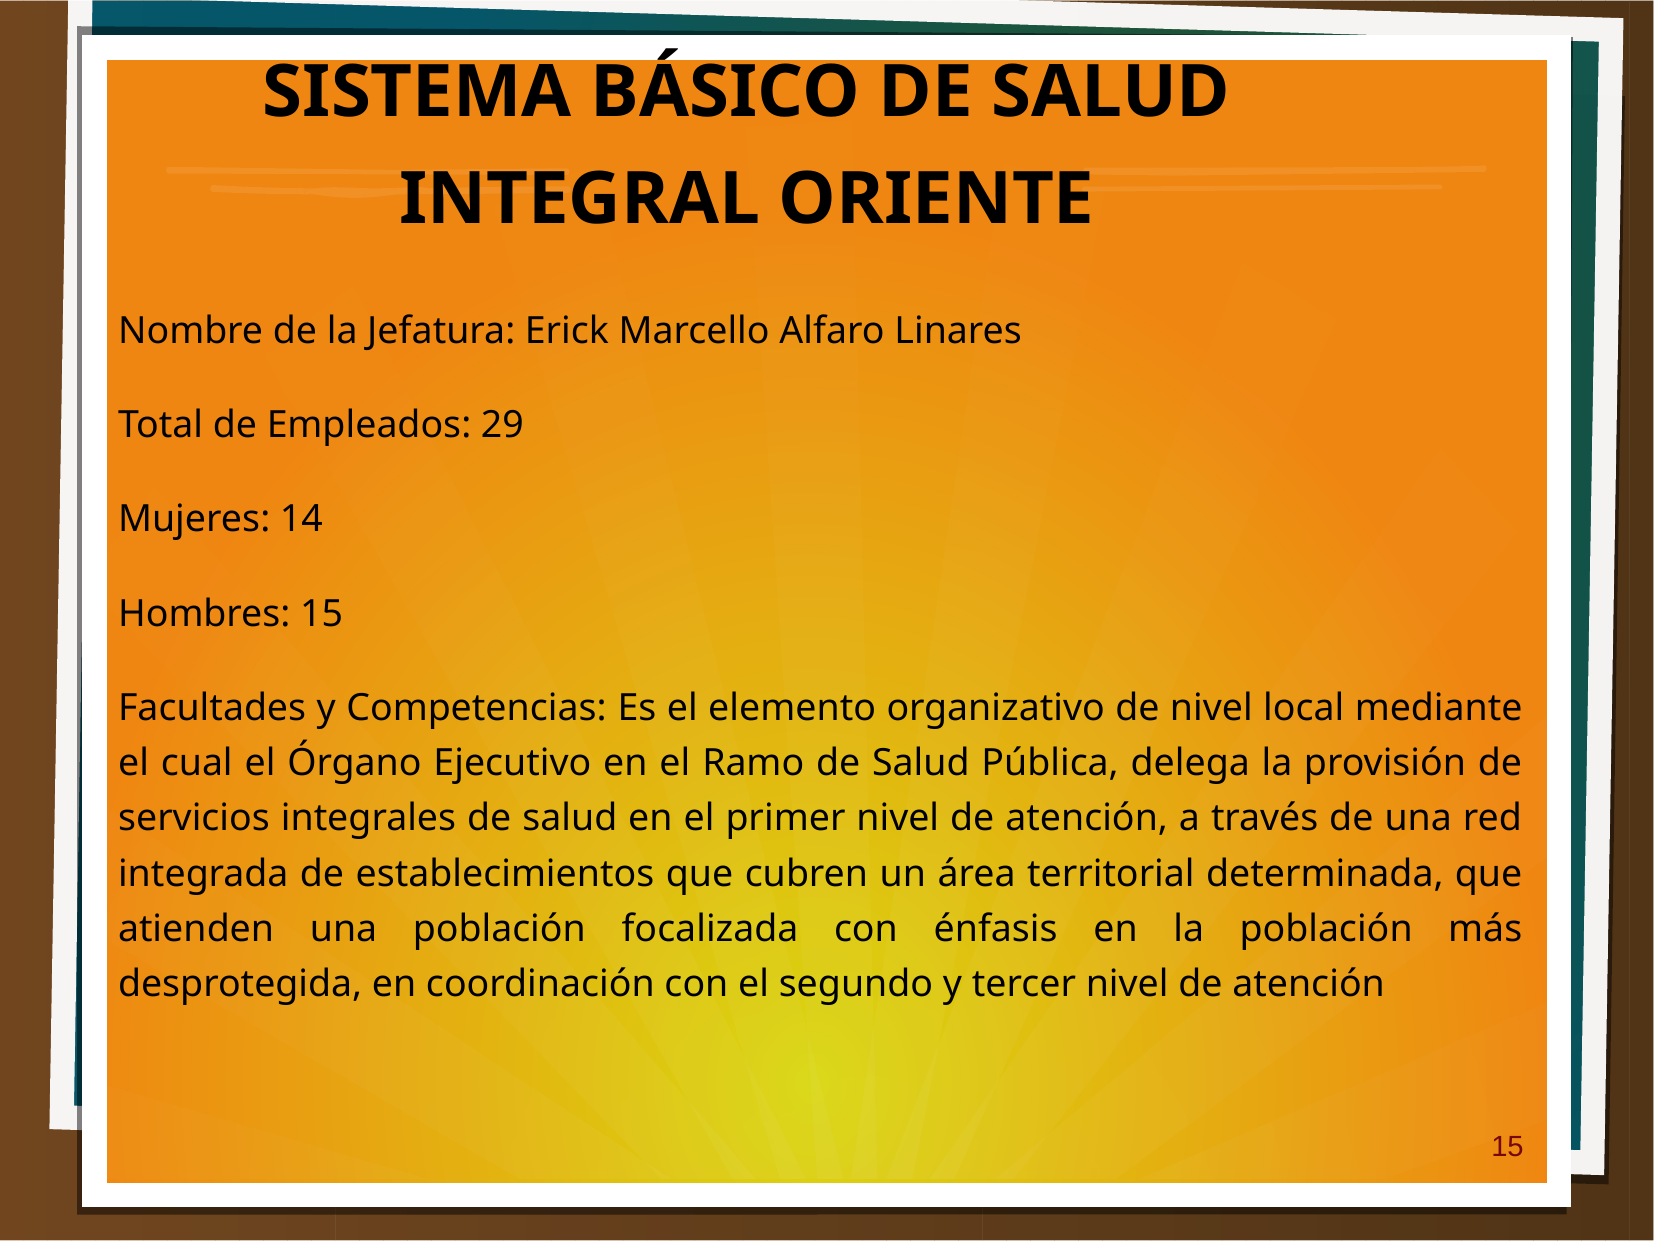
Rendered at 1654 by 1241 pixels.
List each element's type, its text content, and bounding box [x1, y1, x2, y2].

text_box Nombre de la Jefatura: Erick Marcello Alfaro Linares Total de Empleados: 29 Mujeres: 14 Hombres: 15 Facultades y Competencias: Es el elemento organizativo de nivel local mediante el cual el Órgano Ejecutivo en el Ramo de Salud Pública, delega la provisión de servicios integrales de salud en el primer nivel de atención, a través de una red integrada de establecimientos que cubren un área territorial determinada, que atienden una población focalizada con énfasis en la población más desprotegida, en coordinación con el segundo y tercer nivel de atención [118, 299, 1524, 1019]
title SISTEMA BÁSICO DE SALUD INTEGRAL ORIENTE [82, 30, 1412, 246]
